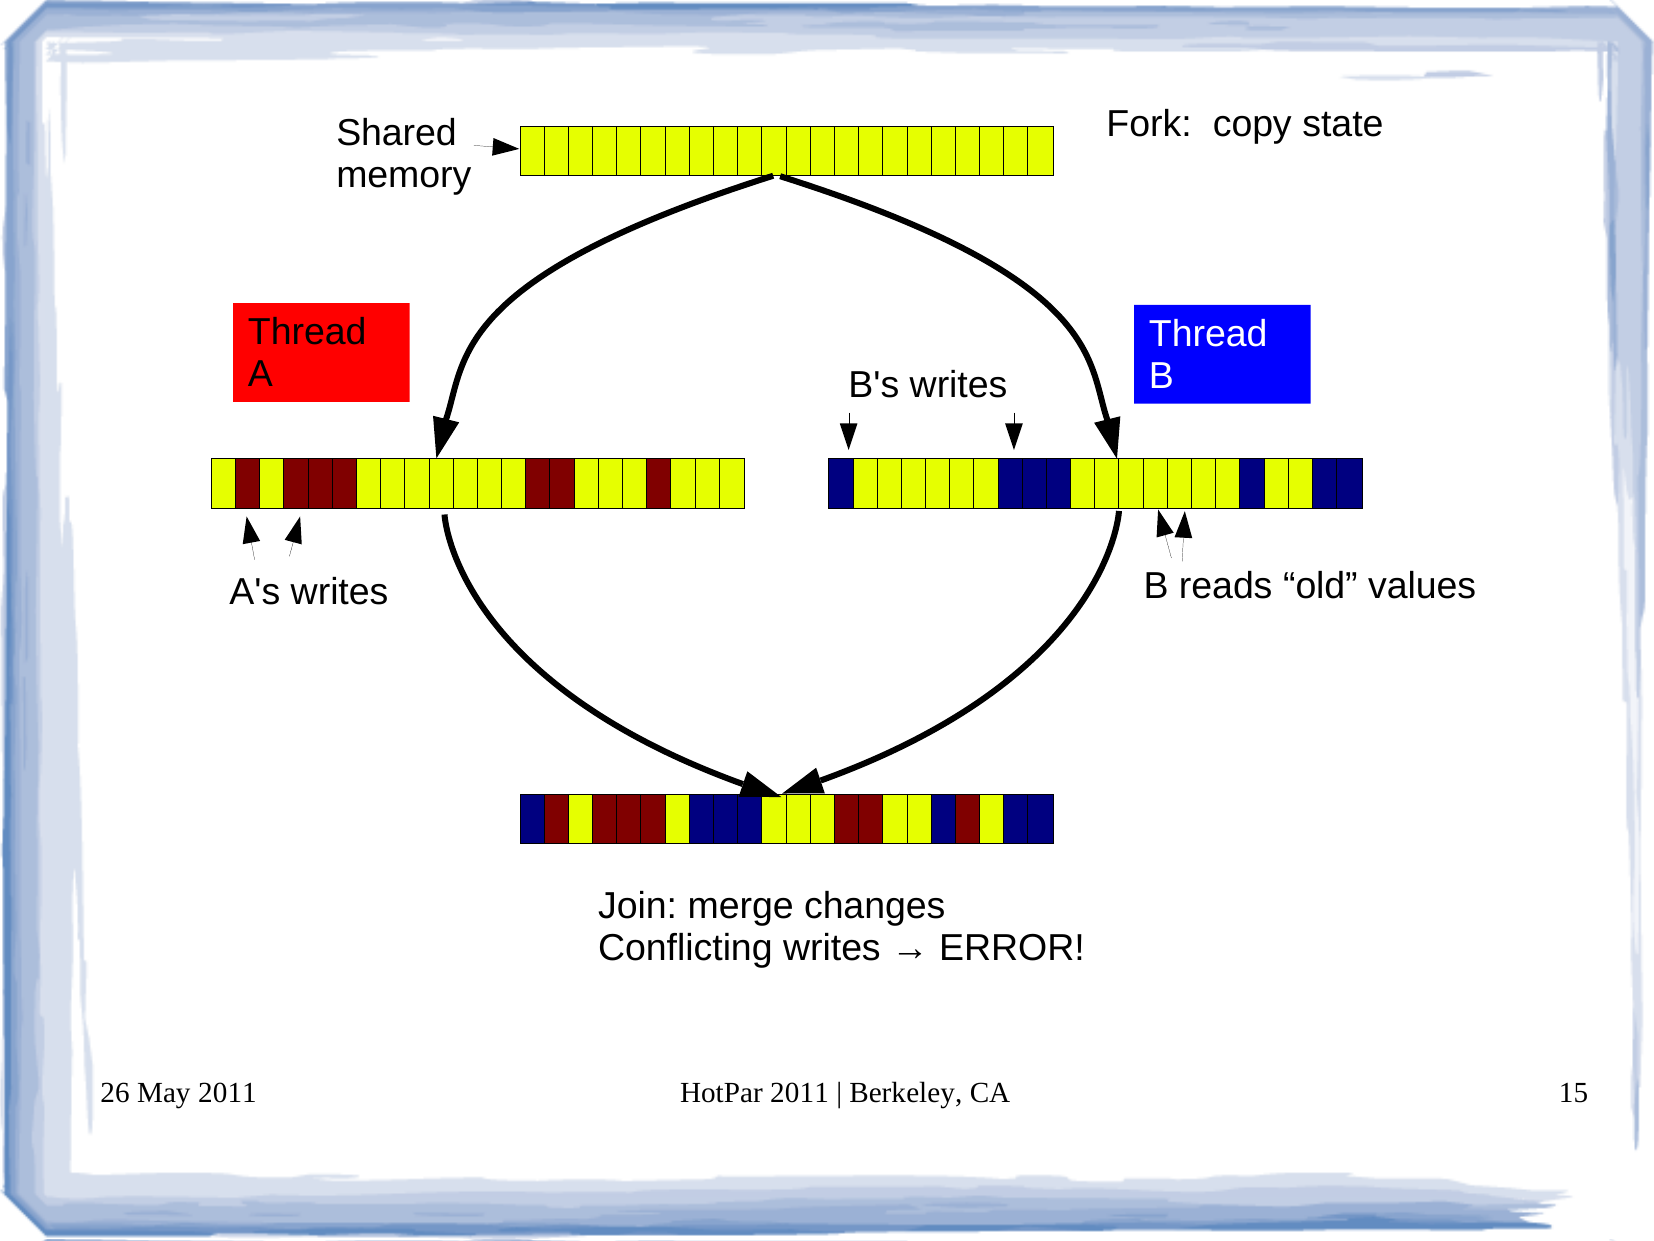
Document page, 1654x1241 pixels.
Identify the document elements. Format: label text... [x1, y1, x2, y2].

text_box Thread A [233, 303, 410, 402]
picture [0, 0, 1654, 1241]
text_box B's writes [833, 356, 1056, 414]
text_box Fork: copy state [1091, 95, 1467, 152]
text_box [520, 794, 1054, 844]
text_box [828, 458, 1363, 509]
text_box Shared memory [321, 103, 507, 204]
text_box A's writes [214, 562, 480, 723]
text_box Thread B [1134, 304, 1311, 404]
text_box B reads “old” values [1128, 557, 1522, 614]
text_box [211, 458, 745, 509]
text_box Join: merge changes Conflicting writes → ERROR! [583, 877, 1116, 1037]
text_box [520, 126, 1054, 176]
